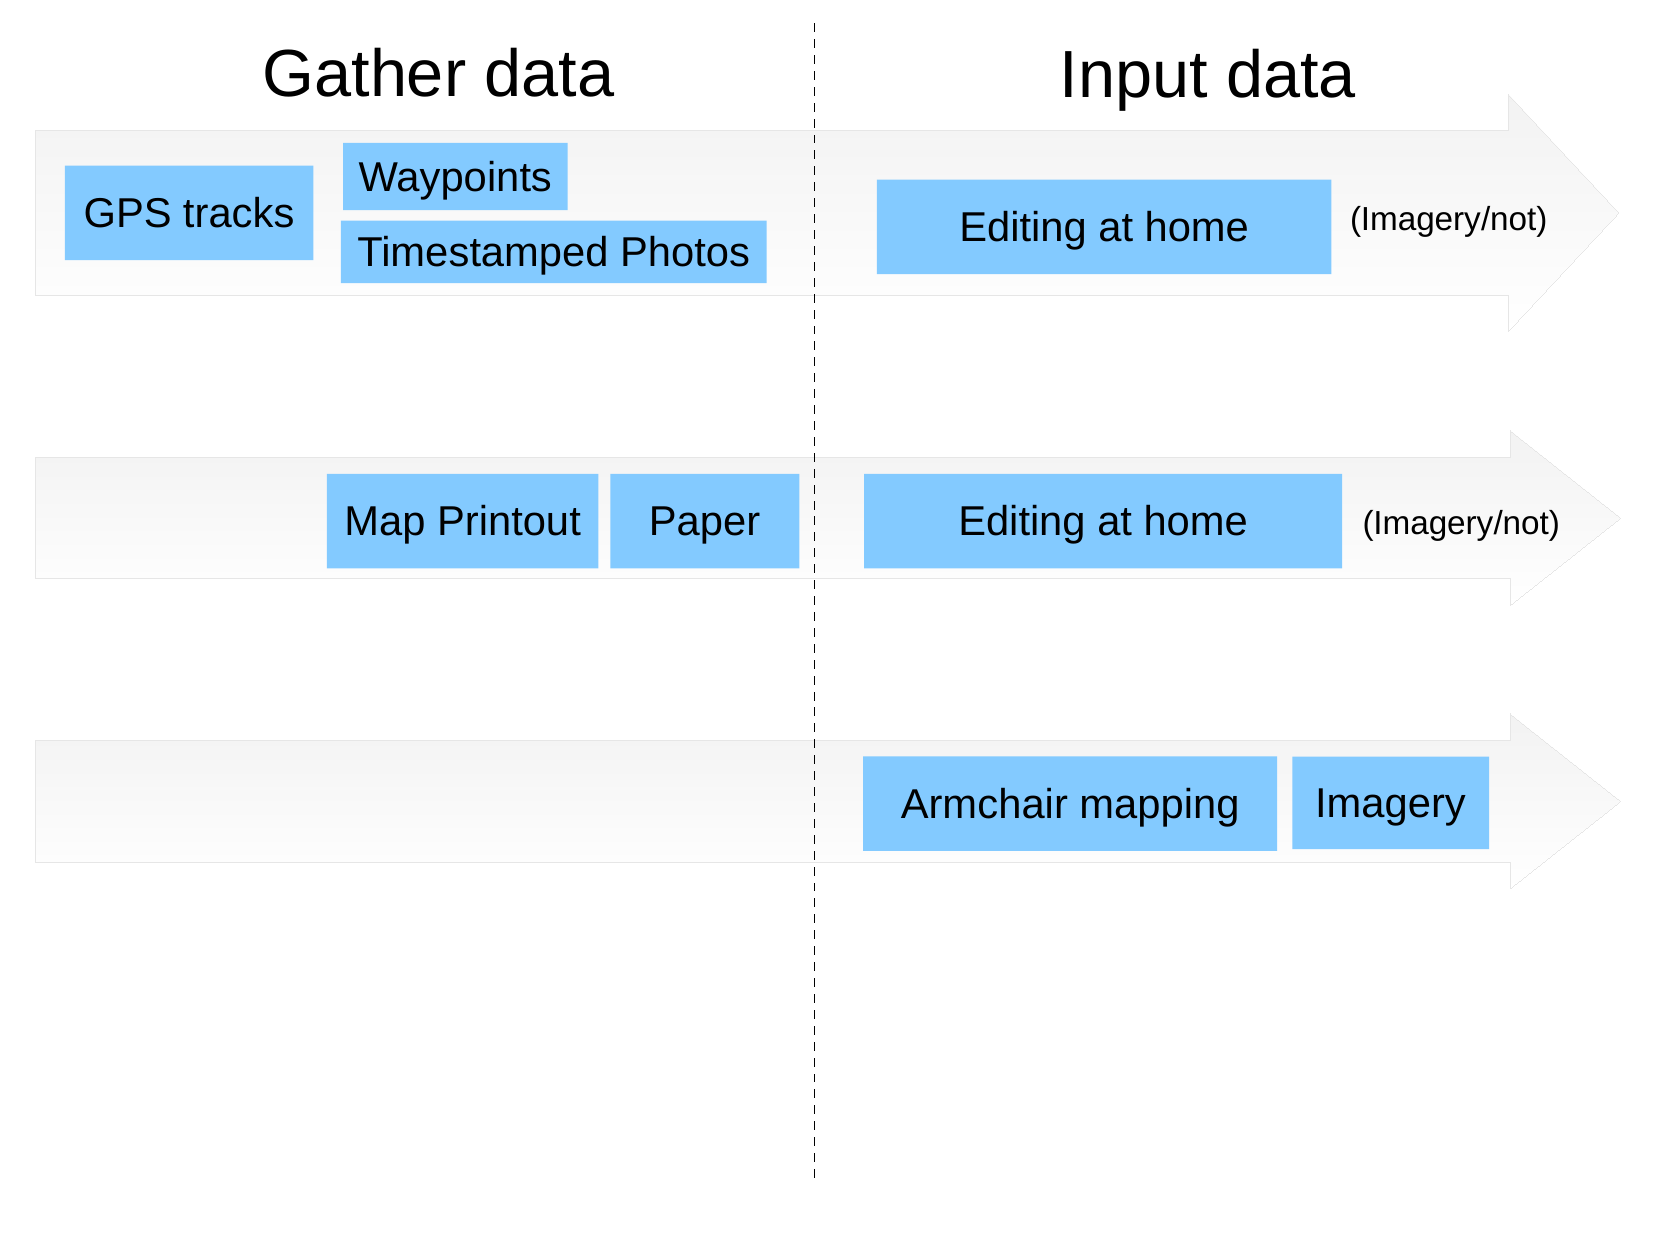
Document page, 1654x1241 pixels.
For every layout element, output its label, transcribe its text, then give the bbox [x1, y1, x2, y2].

text_box Editing at home [876, 179, 1332, 275]
text_box Input data [1045, 29, 1376, 119]
text_box Paper [610, 473, 800, 569]
text_box (Imagery/not) [1331, 179, 1567, 258]
text_box Editing at home [864, 473, 1343, 569]
text_box Imagery [1292, 756, 1490, 850]
text_box Map Printout [326, 473, 599, 569]
text_box Timestamped Photos [340, 220, 767, 284]
text_box [35, 430, 1621, 606]
text_box Waypoints [343, 142, 568, 211]
text_box (Imagery/not) [1346, 483, 1577, 562]
text_box GPS tracks [64, 165, 314, 261]
text_box Armchair mapping [863, 756, 1278, 851]
text_box Gather data [248, 29, 638, 119]
text_box [35, 94, 1619, 332]
text_box [35, 713, 1621, 889]
